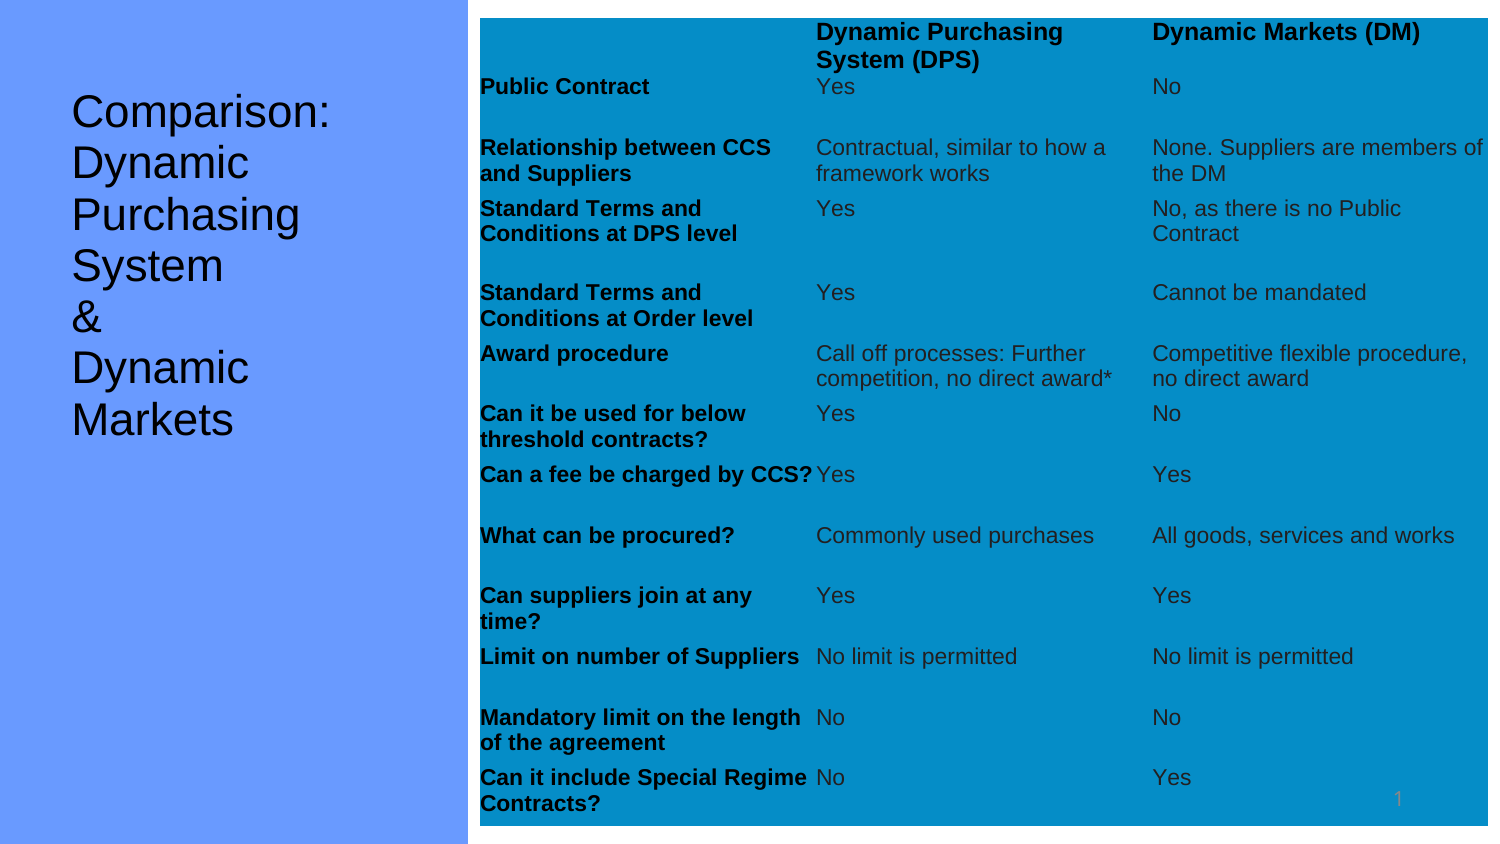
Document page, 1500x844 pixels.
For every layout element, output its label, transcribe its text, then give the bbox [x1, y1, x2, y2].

table_cell No [1152, 401, 1488, 462]
table_cell Yes [816, 583, 1152, 644]
table_cell Standard Terms and Conditions at Order level [480, 280, 816, 341]
table_cell Yes [1152, 583, 1488, 644]
table_cell No limit is permitted [816, 644, 1152, 704]
table_cell No [816, 704, 1152, 765]
table_cell Competitive flexible procedure, no direct award [1152, 341, 1488, 401]
table_cell Mandatory limit on the length of the agreement [480, 704, 816, 765]
table_cell No [816, 765, 1152, 826]
table_header Dynamic Markets (DM) [1152, 18, 1488, 74]
table_cell None. Suppliers are members of the DM [1152, 135, 1488, 195]
table_cell Yes [1152, 765, 1488, 826]
table_cell No, as there is no Public Contract [1152, 195, 1488, 280]
table_cell No [1152, 74, 1488, 135]
table_cell Cannot be mandated [1152, 280, 1488, 341]
table_header Dynamic Purchasing System (DPS) [816, 18, 1152, 74]
table_cell No limit is permitted [1152, 644, 1488, 704]
table_cell No [1152, 704, 1488, 765]
table_cell What can be procured? [480, 522, 816, 583]
table_cell Can it be used for below threshold contracts? [480, 401, 816, 462]
table_header [480, 18, 816, 74]
table_cell Can a fee be charged by CCS? [480, 462, 816, 522]
table_cell Commonly used purchases [816, 522, 1152, 583]
table_cell Award procedure [480, 341, 816, 401]
table_cell Yes [1152, 462, 1488, 522]
table_cell All goods, services and works [1152, 522, 1488, 583]
table_cell Relationship between CCS and Suppliers [480, 135, 816, 195]
table_cell Contractual, similar to how a framework works [816, 135, 1152, 195]
table_cell Yes [816, 74, 1152, 135]
table_cell Standard Terms and Conditions at DPS level [480, 195, 816, 280]
table_cell Can suppliers join at any time? [480, 583, 816, 644]
title Comparison: Dynamic Purchasing System & Dynamic Markets [56, 70, 433, 506]
table_cell Yes [816, 280, 1152, 341]
table_cell Public Contract [480, 74, 816, 135]
table_cell Can it include Special Regime Contracts? [480, 765, 816, 826]
table_cell Call off processes: Further competition, no direct award* [816, 341, 1152, 401]
table_cell Yes [816, 462, 1152, 522]
text_box ‹#› [1392, 784, 1426, 820]
table_cell Yes [816, 401, 1152, 462]
table_cell Yes [816, 195, 1152, 280]
table_cell Limit on number of Suppliers [480, 644, 816, 704]
